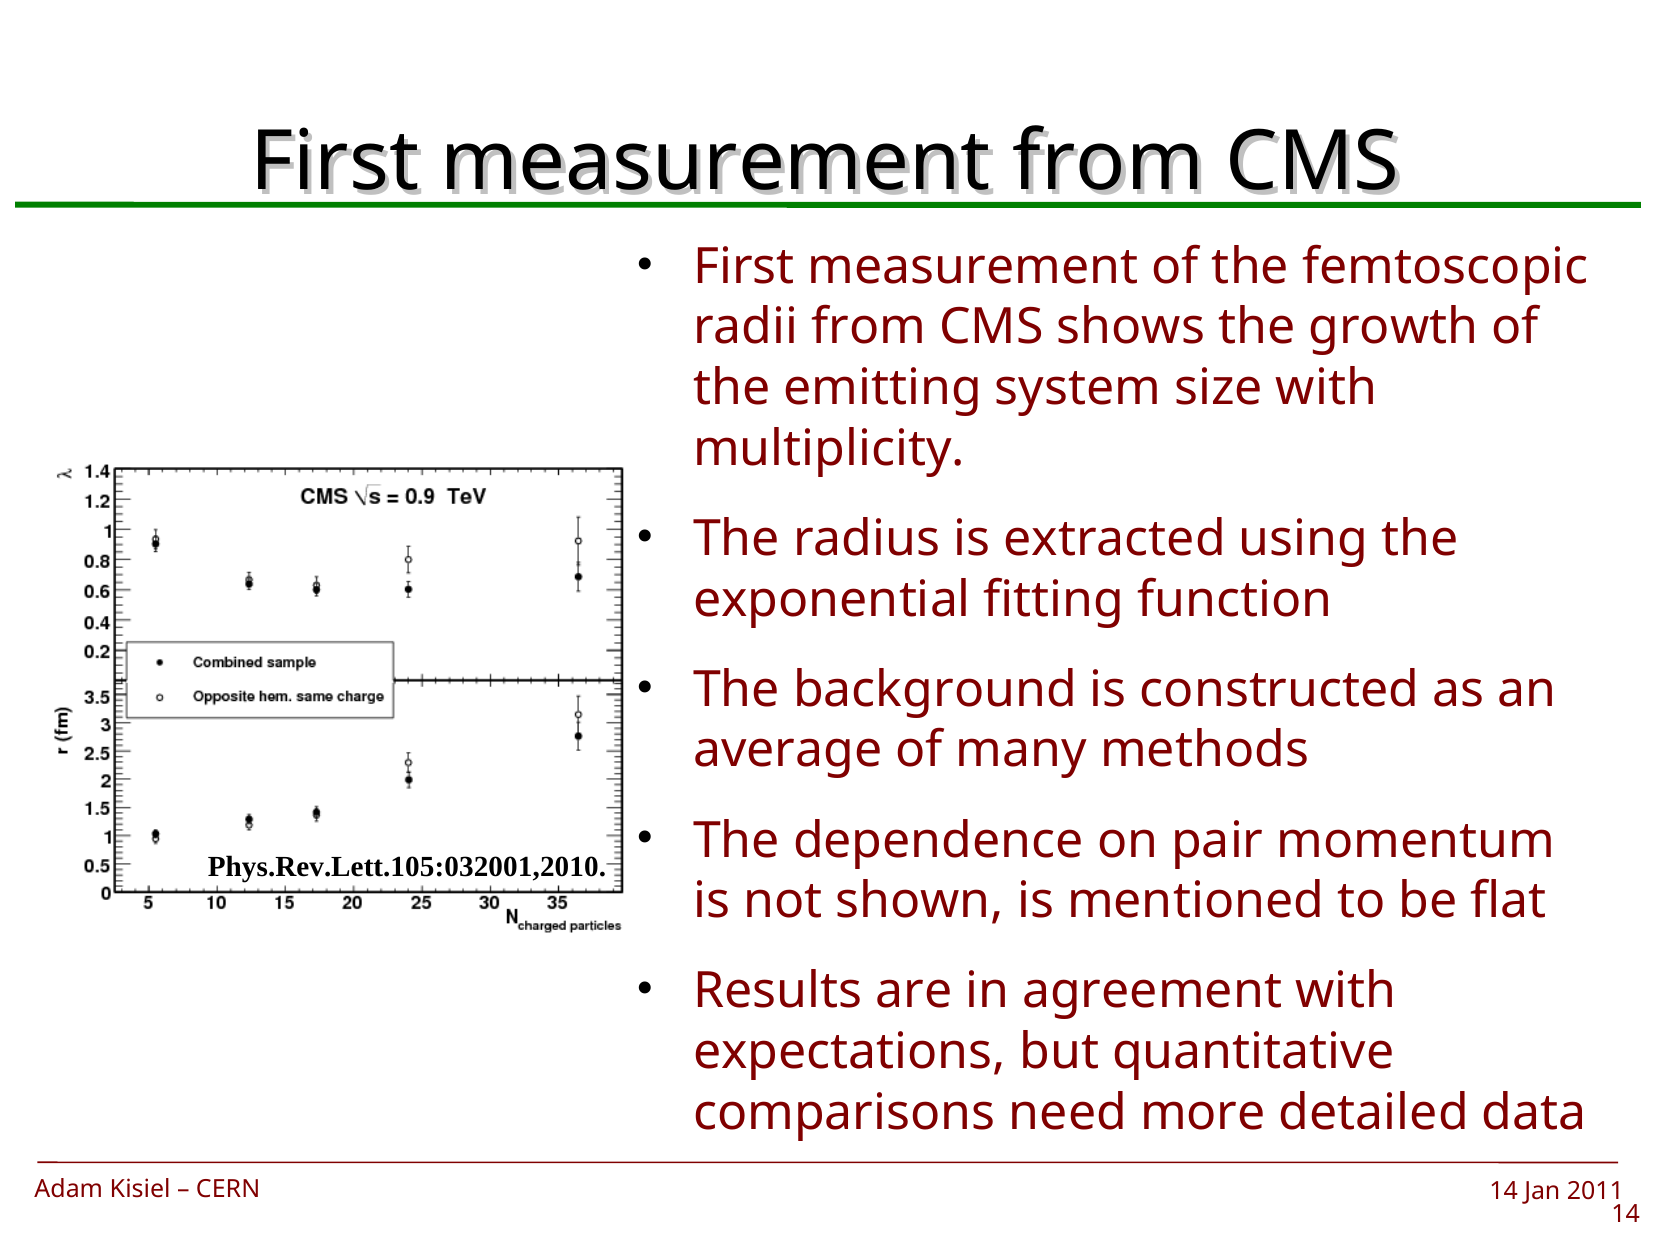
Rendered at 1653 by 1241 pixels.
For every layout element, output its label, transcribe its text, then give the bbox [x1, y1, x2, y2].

picture [35, 453, 636, 947]
text_box Phys.Rev.Lett.105:032001,2010. [193, 842, 624, 890]
title First measurement from CMS [119, 60, 1531, 253]
list First measurement of the femtoscopic radii from CMS shows the growth of the emitting system size with multiplicity. The radius is extracted using the exponential fitting function The background is constructed as an average of many methods The dependence on pair momentum is not shown, is mentioned to be flat Results are in agreement with expectations, but quantitative comparisons need more detailed data [636, 232, 1596, 1141]
